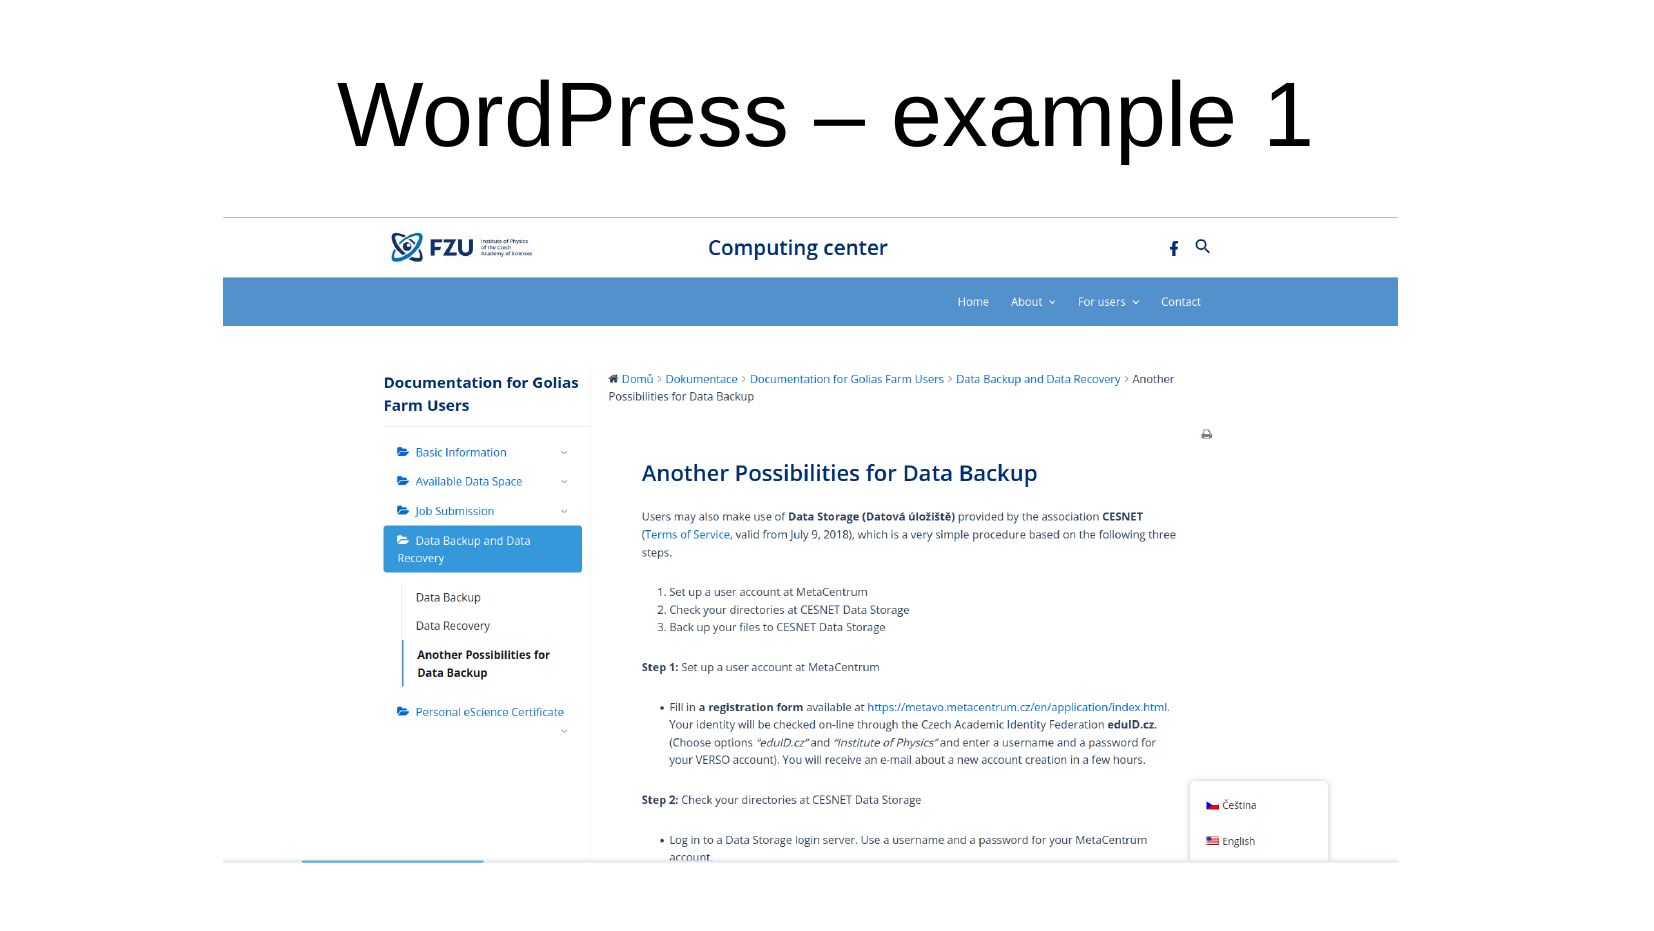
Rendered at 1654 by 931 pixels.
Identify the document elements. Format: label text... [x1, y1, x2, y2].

title WordPress – example 1 [82, 37, 1571, 193]
picture [223, 217, 1398, 863]
